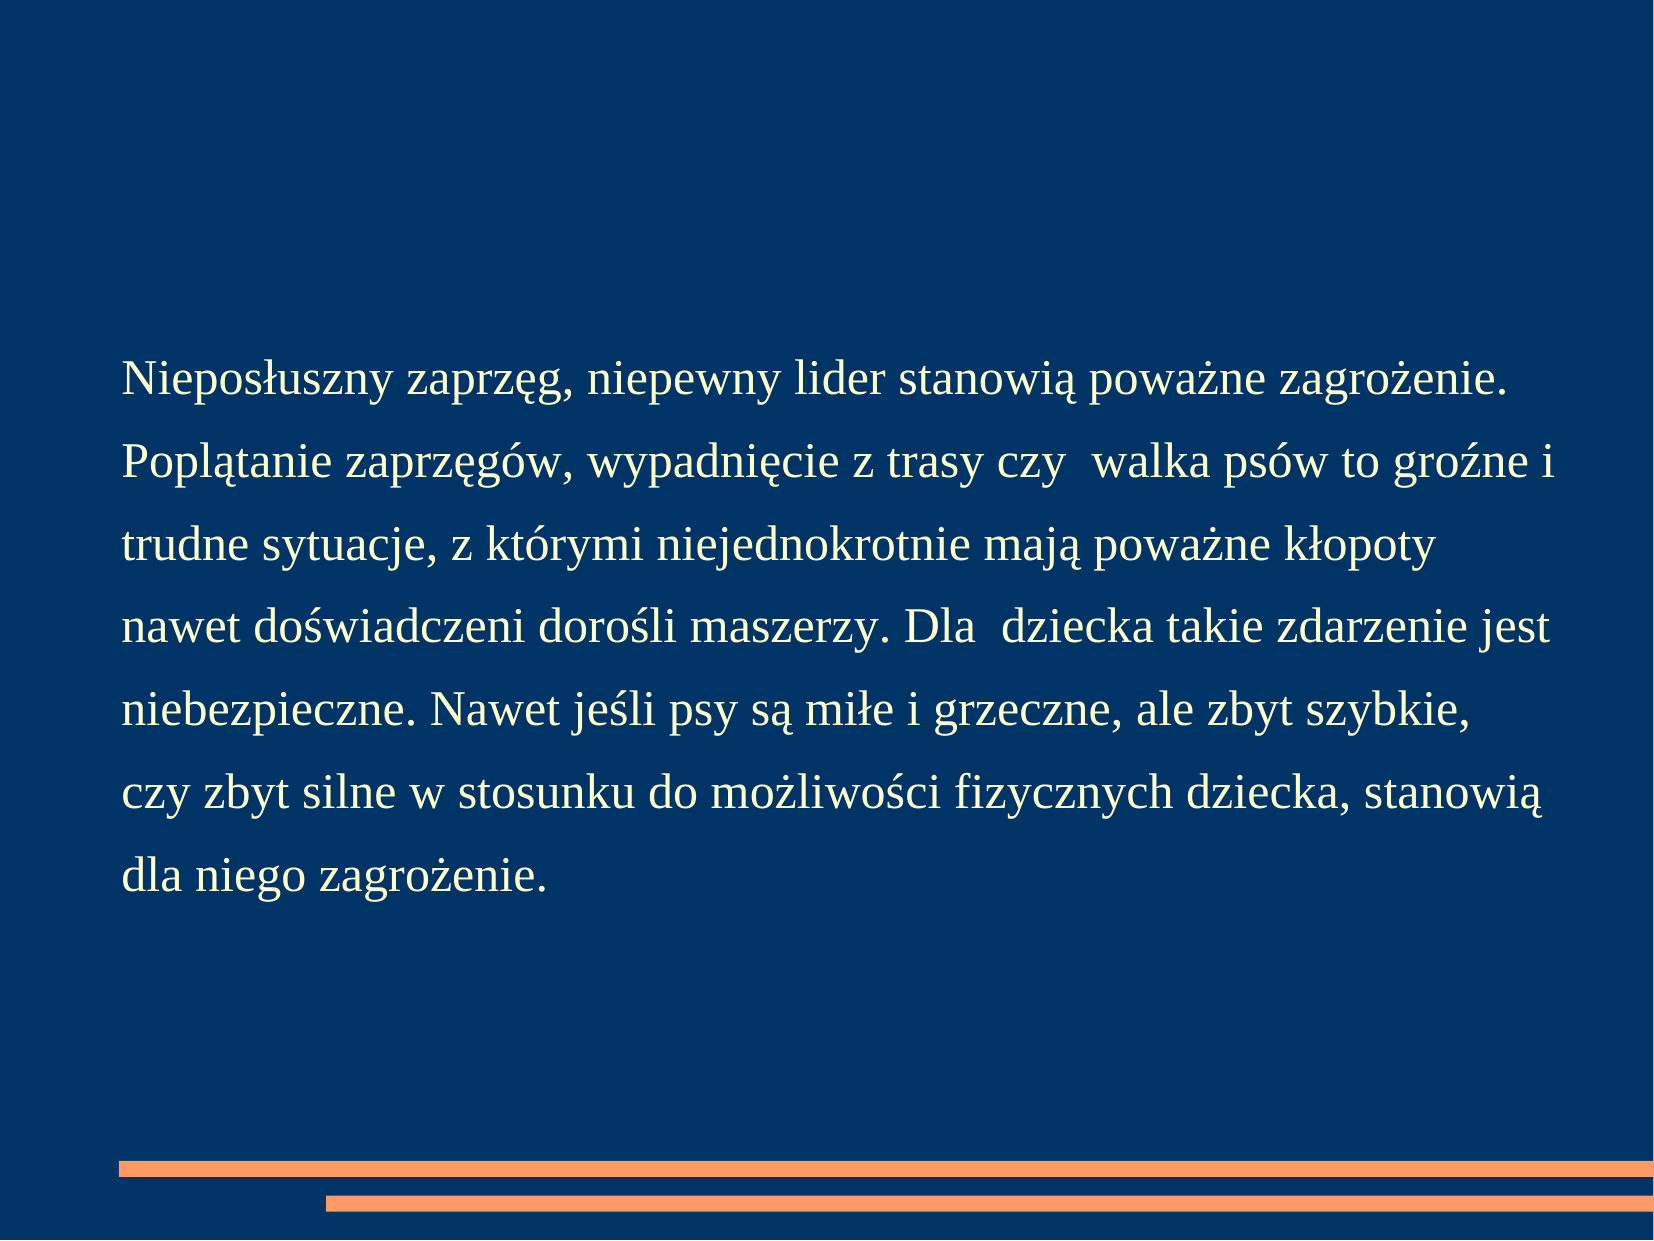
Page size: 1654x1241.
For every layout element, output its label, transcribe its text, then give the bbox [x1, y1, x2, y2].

list Nieposłuszny zaprzęg, niepewny lider stanowią poważne zagrożenie. Poplątanie zaprzęgów, wypadnięcie z trasy czy walka psów to groźne i trudne sytuacje, z którymi niejednokrotnie mają poważne kłopoty nawet doświadczeni dorośli maszerzy. Dla dziecka takie zdarzenie jest niebezpieczne. Nawet jeśli psy są miłe i grzeczne, ale zbyt szybkie, czy zbyt silne w stosunku do możliwości fizycznych dziecka, stanowią dla niego zagrożenie. [121, 322, 1561, 1132]
